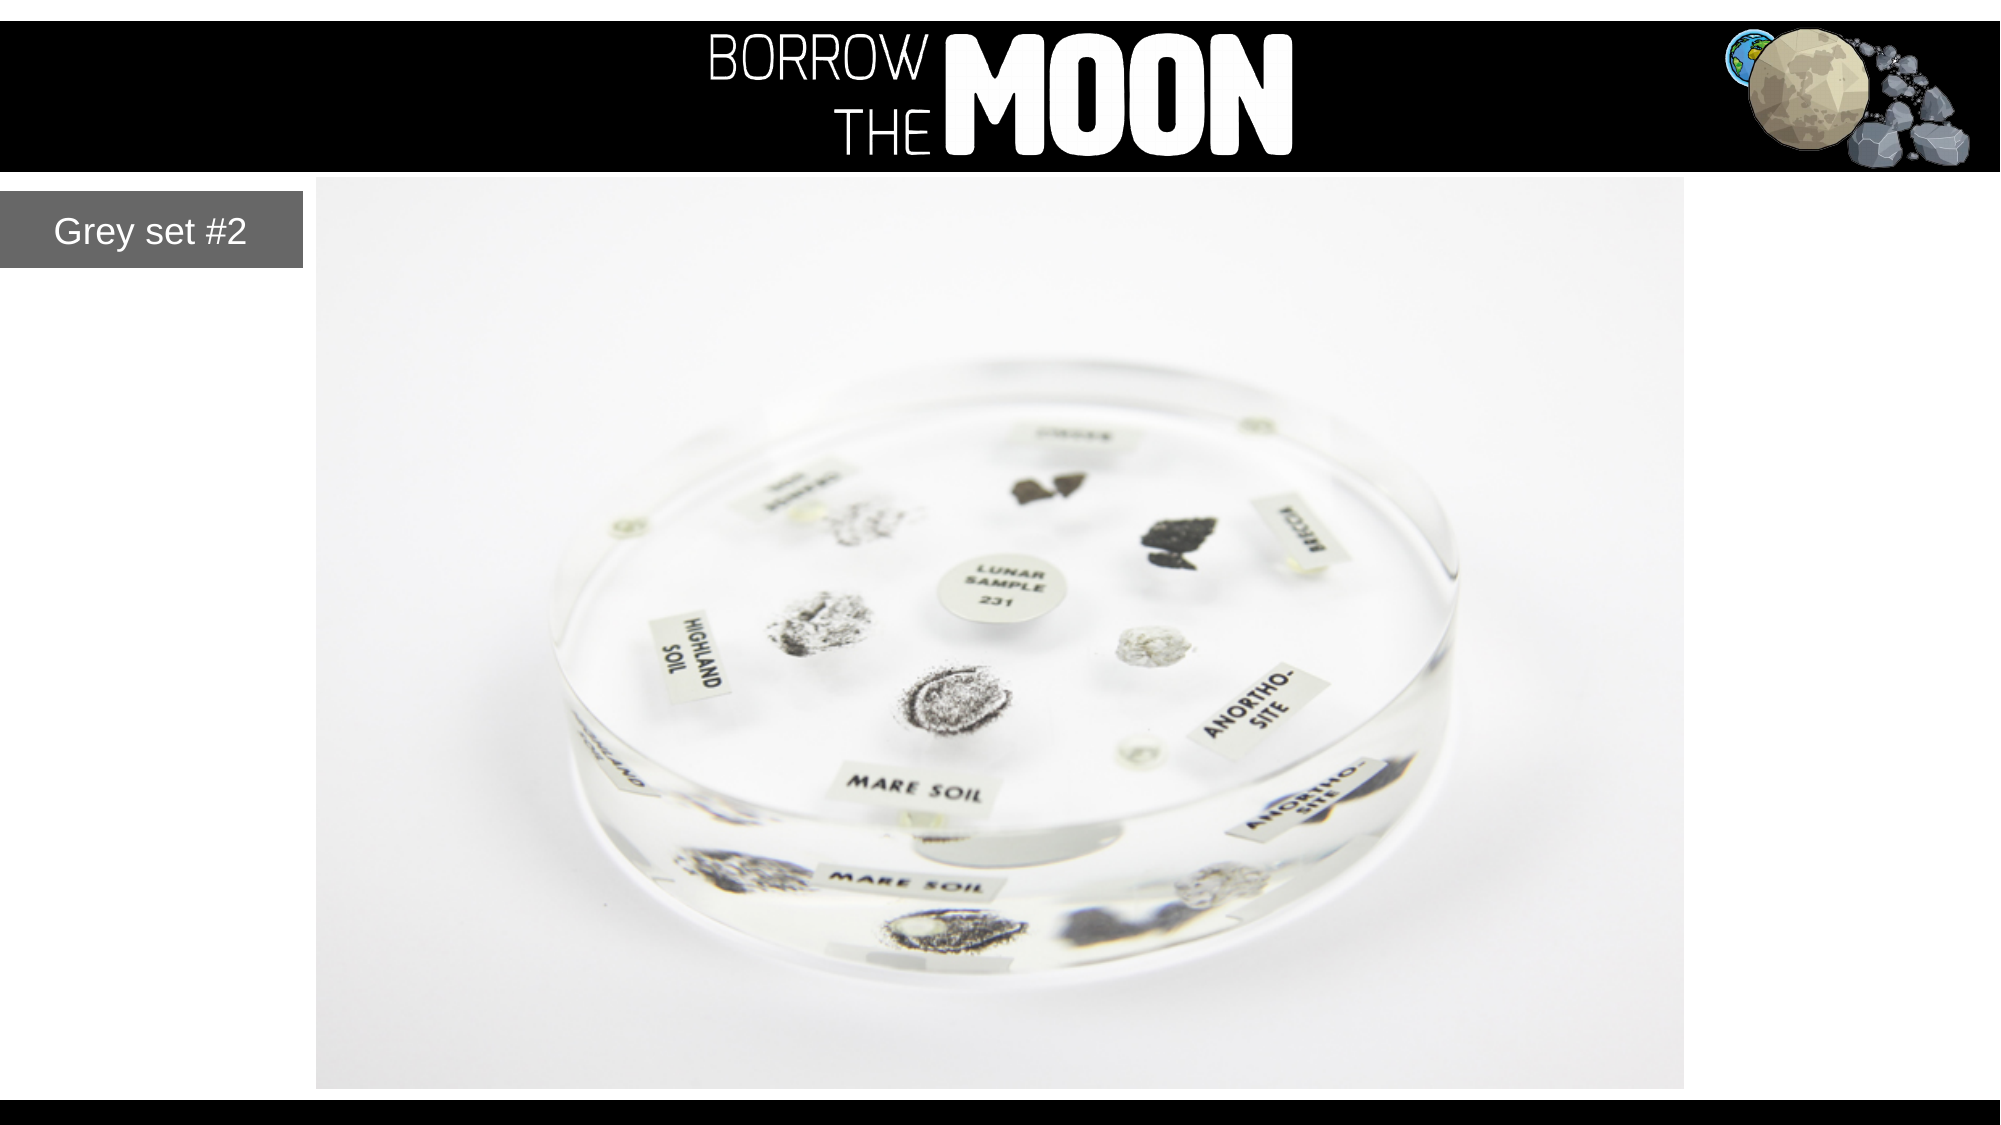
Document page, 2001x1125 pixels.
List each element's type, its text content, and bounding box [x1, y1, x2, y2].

picture [316, 177, 1684, 1089]
text_box Grey set #2 [0, 191, 303, 268]
